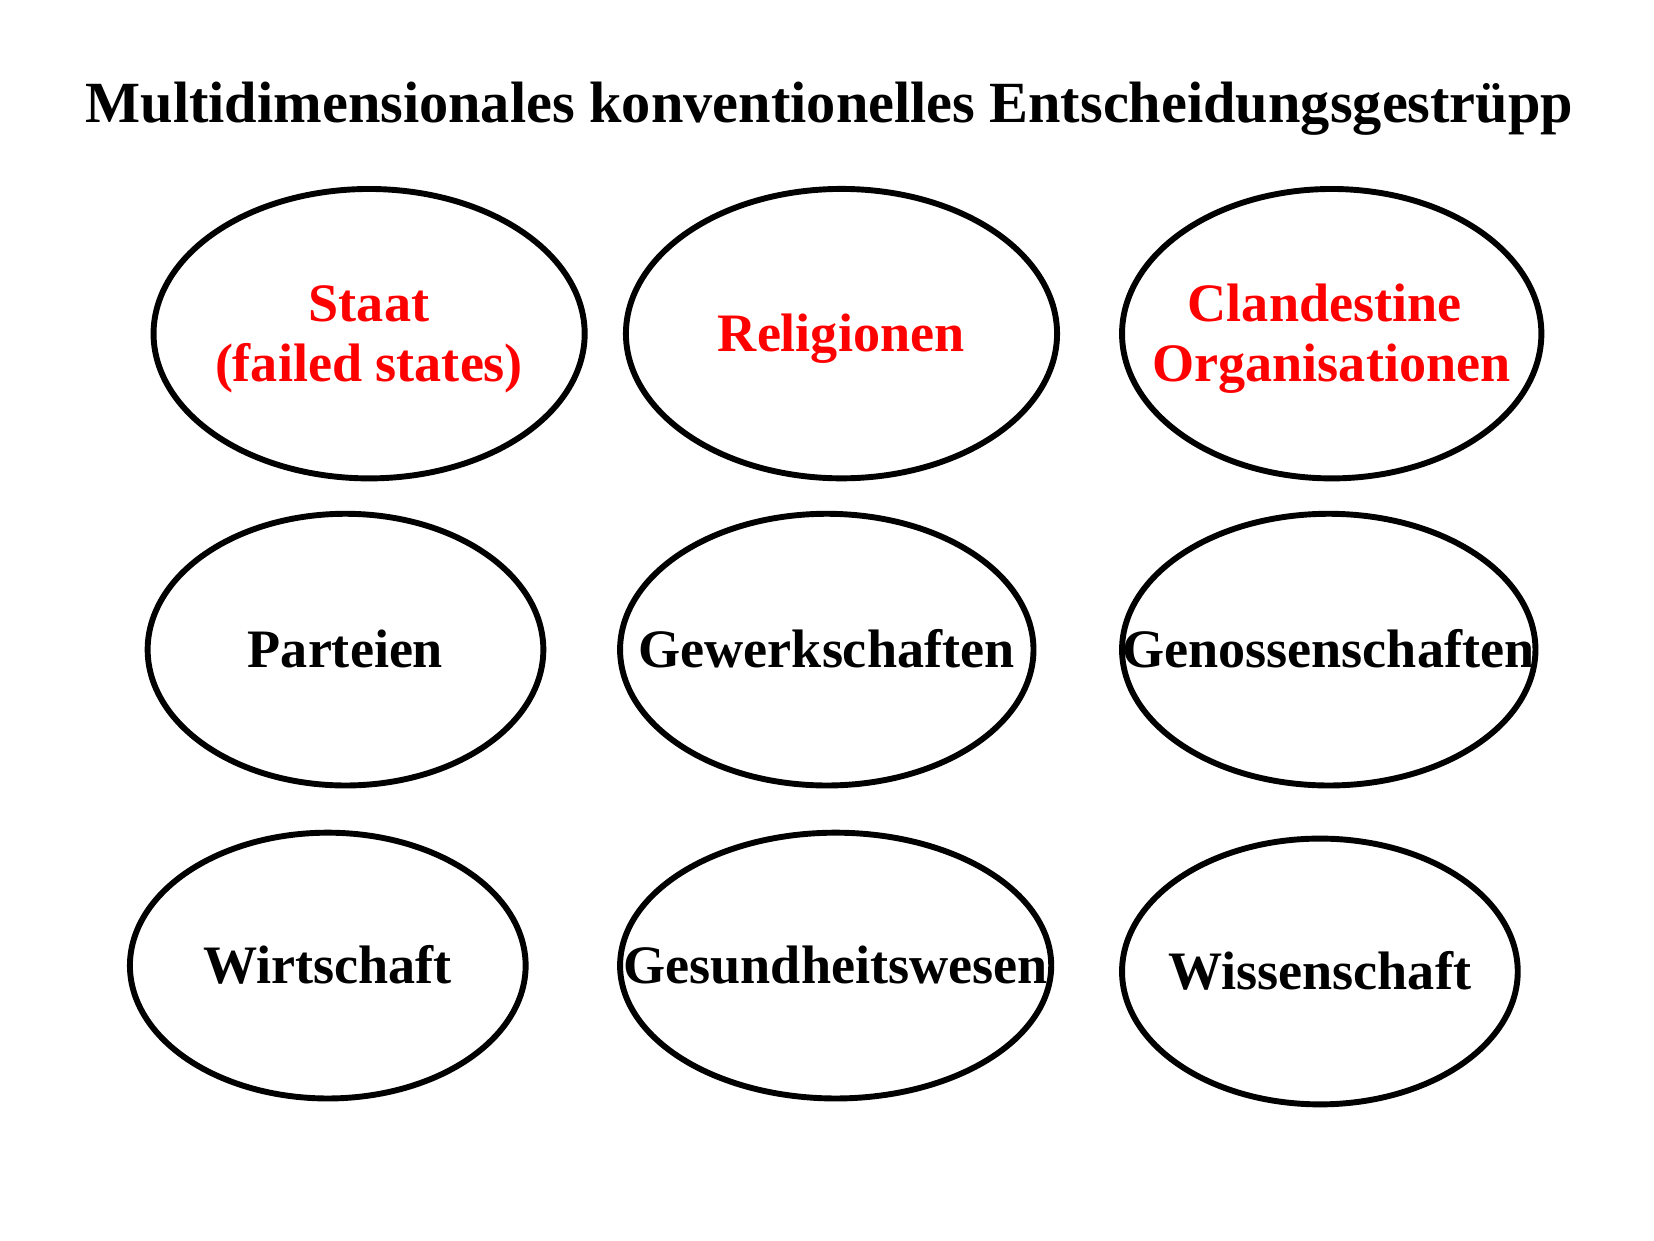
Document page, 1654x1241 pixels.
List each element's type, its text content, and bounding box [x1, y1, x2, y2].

text_box Parteien [147, 513, 544, 786]
text_box Gewerkschaften [620, 513, 1034, 786]
text_box Wissenschaft [1122, 838, 1518, 1105]
text_box Multidimensionales konventionelles Entscheidungsgestrüpp [70, 62, 1607, 143]
text_box Religionen [625, 188, 1058, 479]
text_box Wirtschaft [129, 832, 526, 1099]
text_box Clandestine Organisationen [1122, 188, 1542, 479]
text_box Gesundheitswesen [620, 832, 1052, 1099]
text_box Genossenschaften [1122, 513, 1536, 786]
text_box Staat (failed states) [153, 188, 585, 479]
